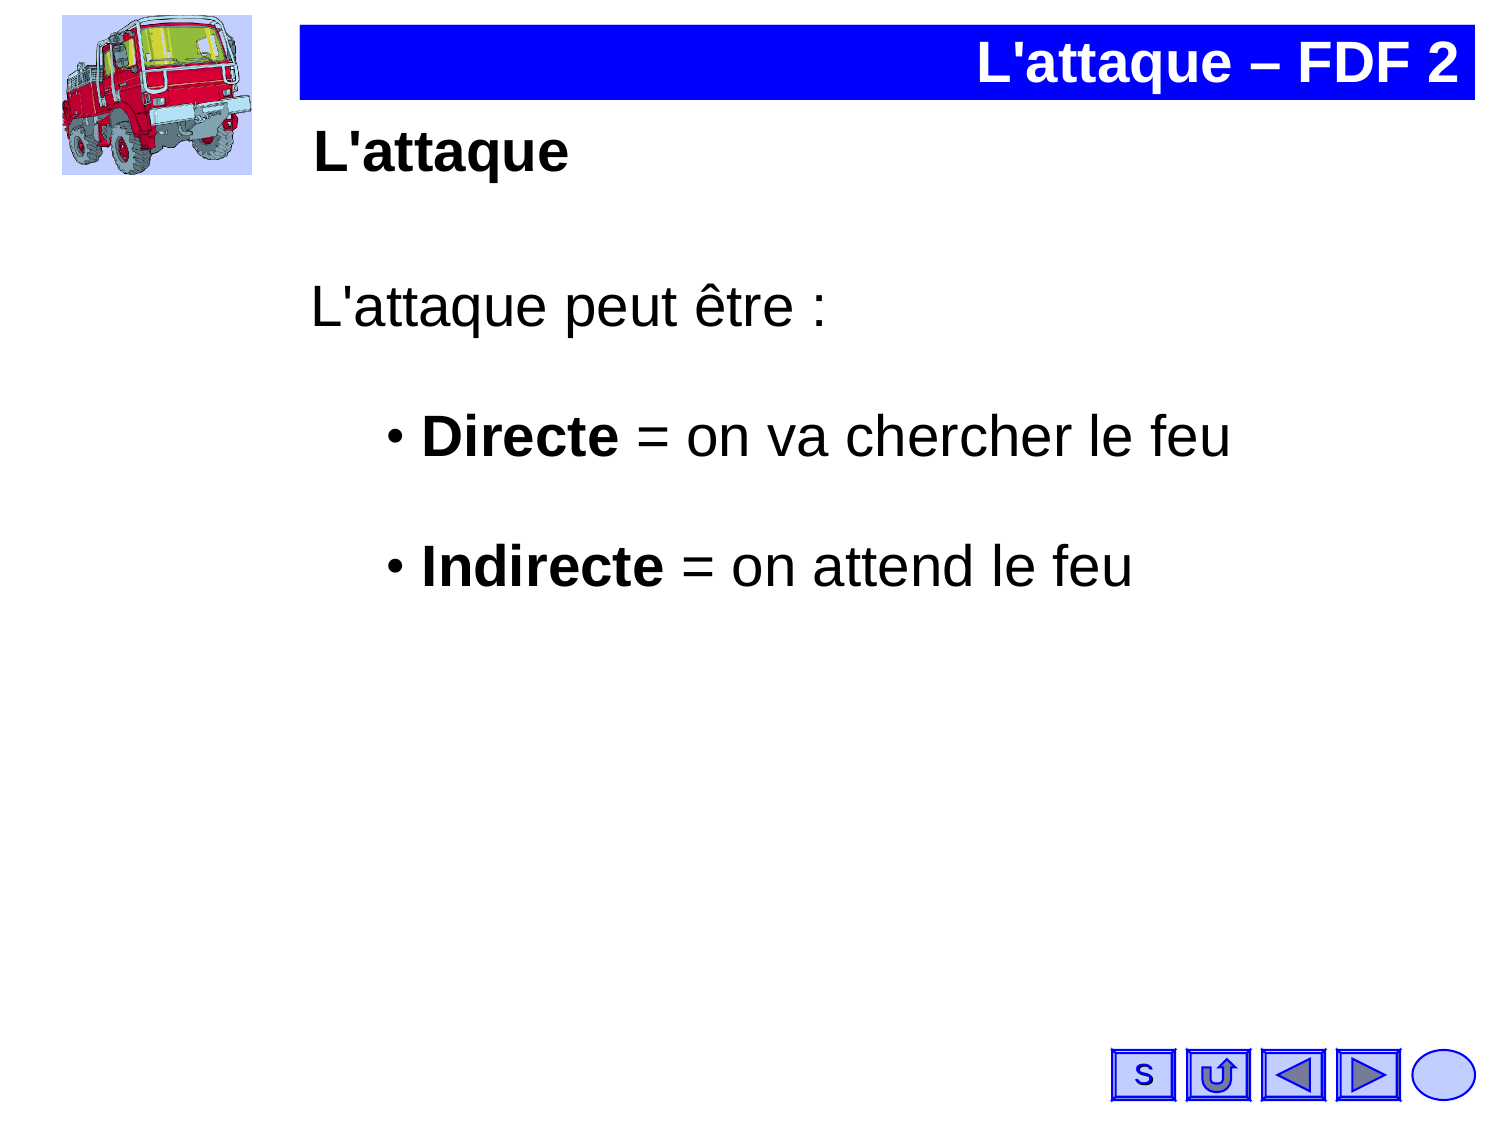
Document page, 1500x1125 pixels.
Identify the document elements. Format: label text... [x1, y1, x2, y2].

text_box L'attaque peut être : Directe = on va chercher le feu Indirecte = on attend le feu [295, 265, 1471, 737]
text_box L'attaque – FDF 2 [299, 24, 1475, 100]
text_box L'attaque [298, 110, 586, 191]
text_box [1412, 1049, 1476, 1101]
